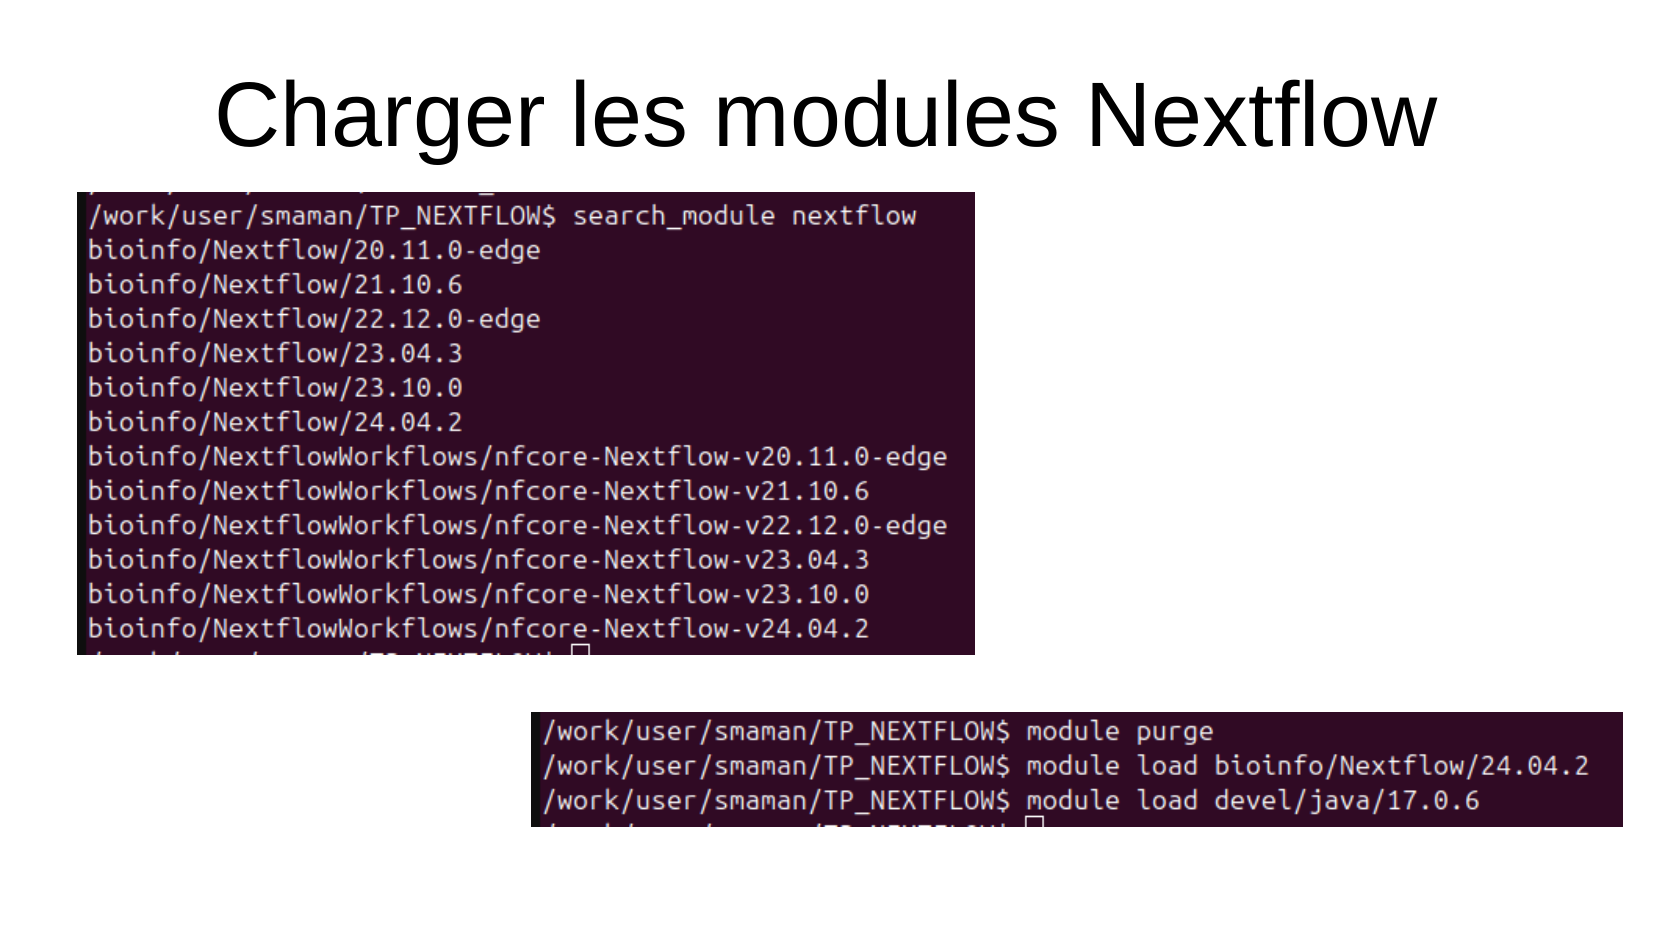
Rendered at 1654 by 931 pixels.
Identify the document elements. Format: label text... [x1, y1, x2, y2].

picture [77, 192, 975, 655]
title Charger les modules Nextflow [82, 37, 1571, 193]
picture [531, 712, 1623, 827]
